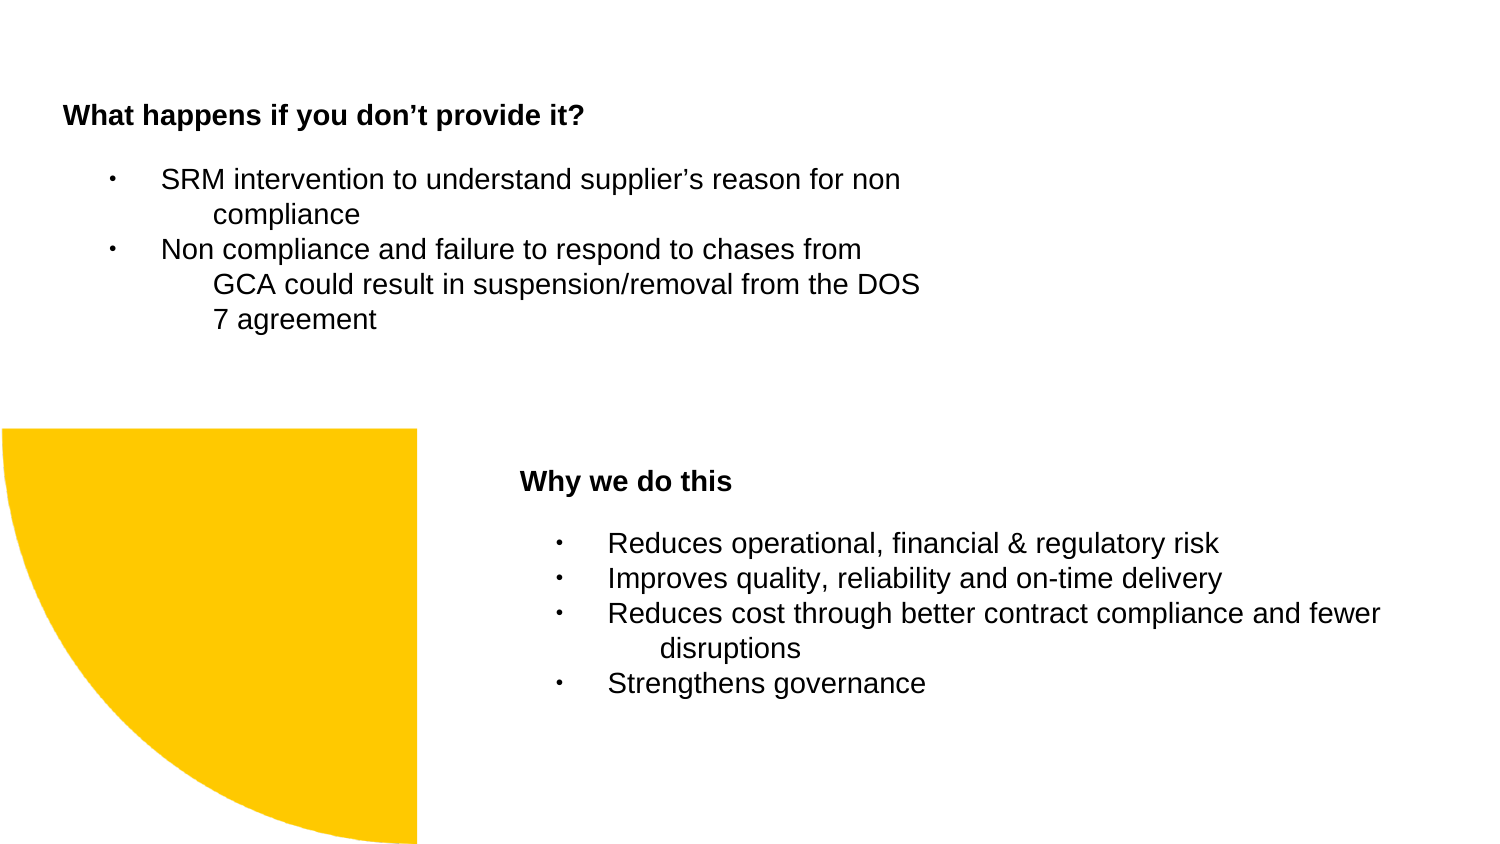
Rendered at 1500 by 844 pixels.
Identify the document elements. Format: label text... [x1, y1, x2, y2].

text_box Why we do this [520, 453, 913, 507]
text_box Reduces operational, financial & regulatory risk Improves quality, reliability and on-time delivery Reduces cost through better contract compliance and fewer disruptions Strengthens governance [498, 513, 1500, 750]
title What happens if you don’t provide it? SRM intervention to understand supplier’s reason for non compliance Non compliance and failure to respond to chases from GCA could result in suspension/removal from the DOS 7 agreement [62, 95, 926, 408]
